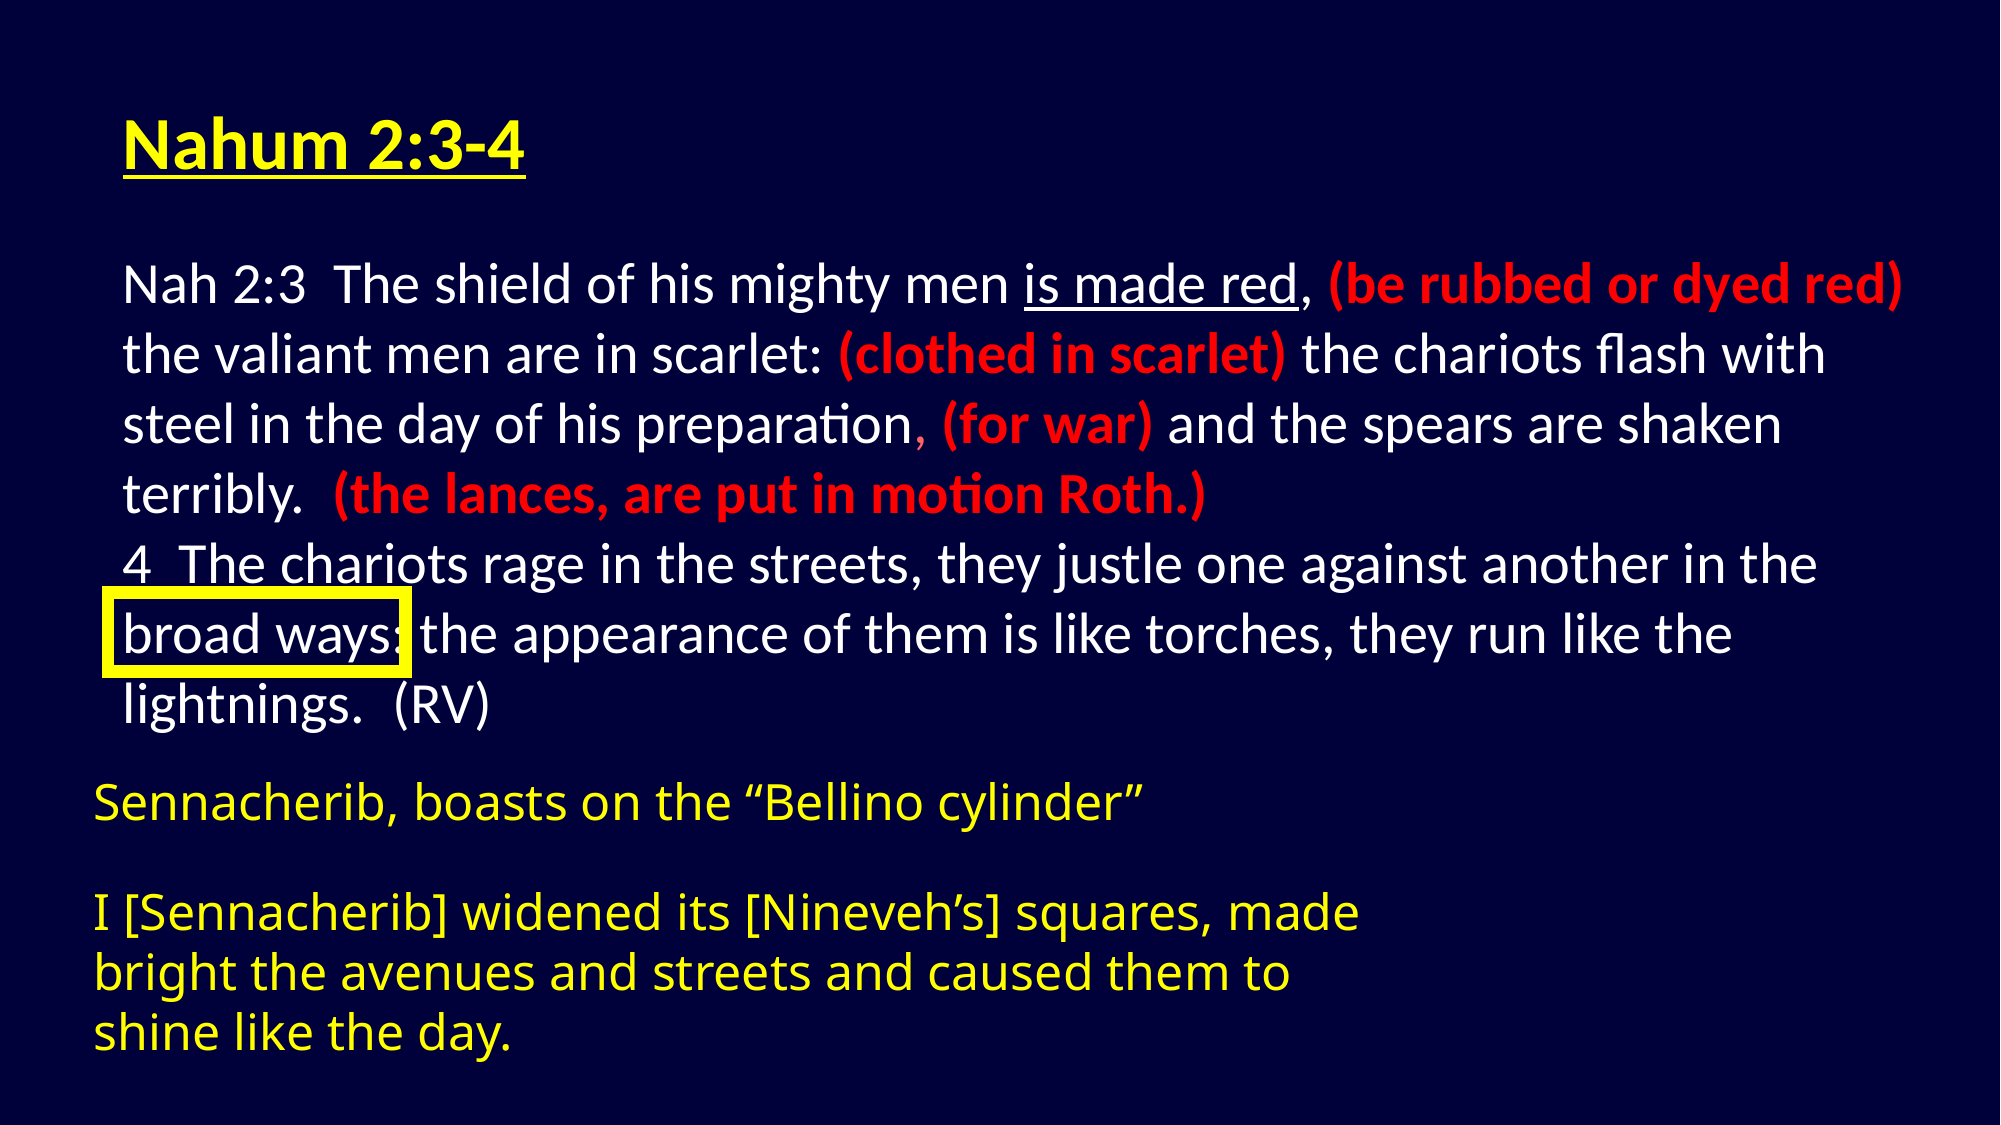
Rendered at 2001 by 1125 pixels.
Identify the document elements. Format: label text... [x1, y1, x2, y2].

text_box Nahum 2:3-4 [107, 87, 572, 194]
text_box Sennacherib, boasts on the “Bellino cylinder” I [Sennacherib] widened its [Nineveh’s] squares, made bright the avenues and streets and caused them to shine like the day. [78, 763, 1380, 1068]
text_box Nah 2:3 The shield of his mighty men is made red, (be rubbed or dyed red) the valiant men are in scarlet: (clothed in scarlet) the chariots flash with steel in the day of his preparation, (for war) and the spears are shaken terribly. (the lances, are put in motion Roth.) 4 The chariots rage in the streets, they justle one against another in the broad ways: the appearance of them is like torches, they run like the lightnings. (RV) [114, 599, 399, 665]
text_box Nah 2:3 The shield of his mighty men is made red, (be rubbed or dyed red) the valiant men are in scarlet: (clothed in scarlet) the chariots flash with steel in the day of his preparation, (for war) and the spears are shaken terribly. (the lances, are put in motion Roth.) 4 The chariots rage in the streets, they justle one against another in the broad ways: the appearance of them is like torches, they run like the lightnings. (RV) [107, 237, 1922, 748]
